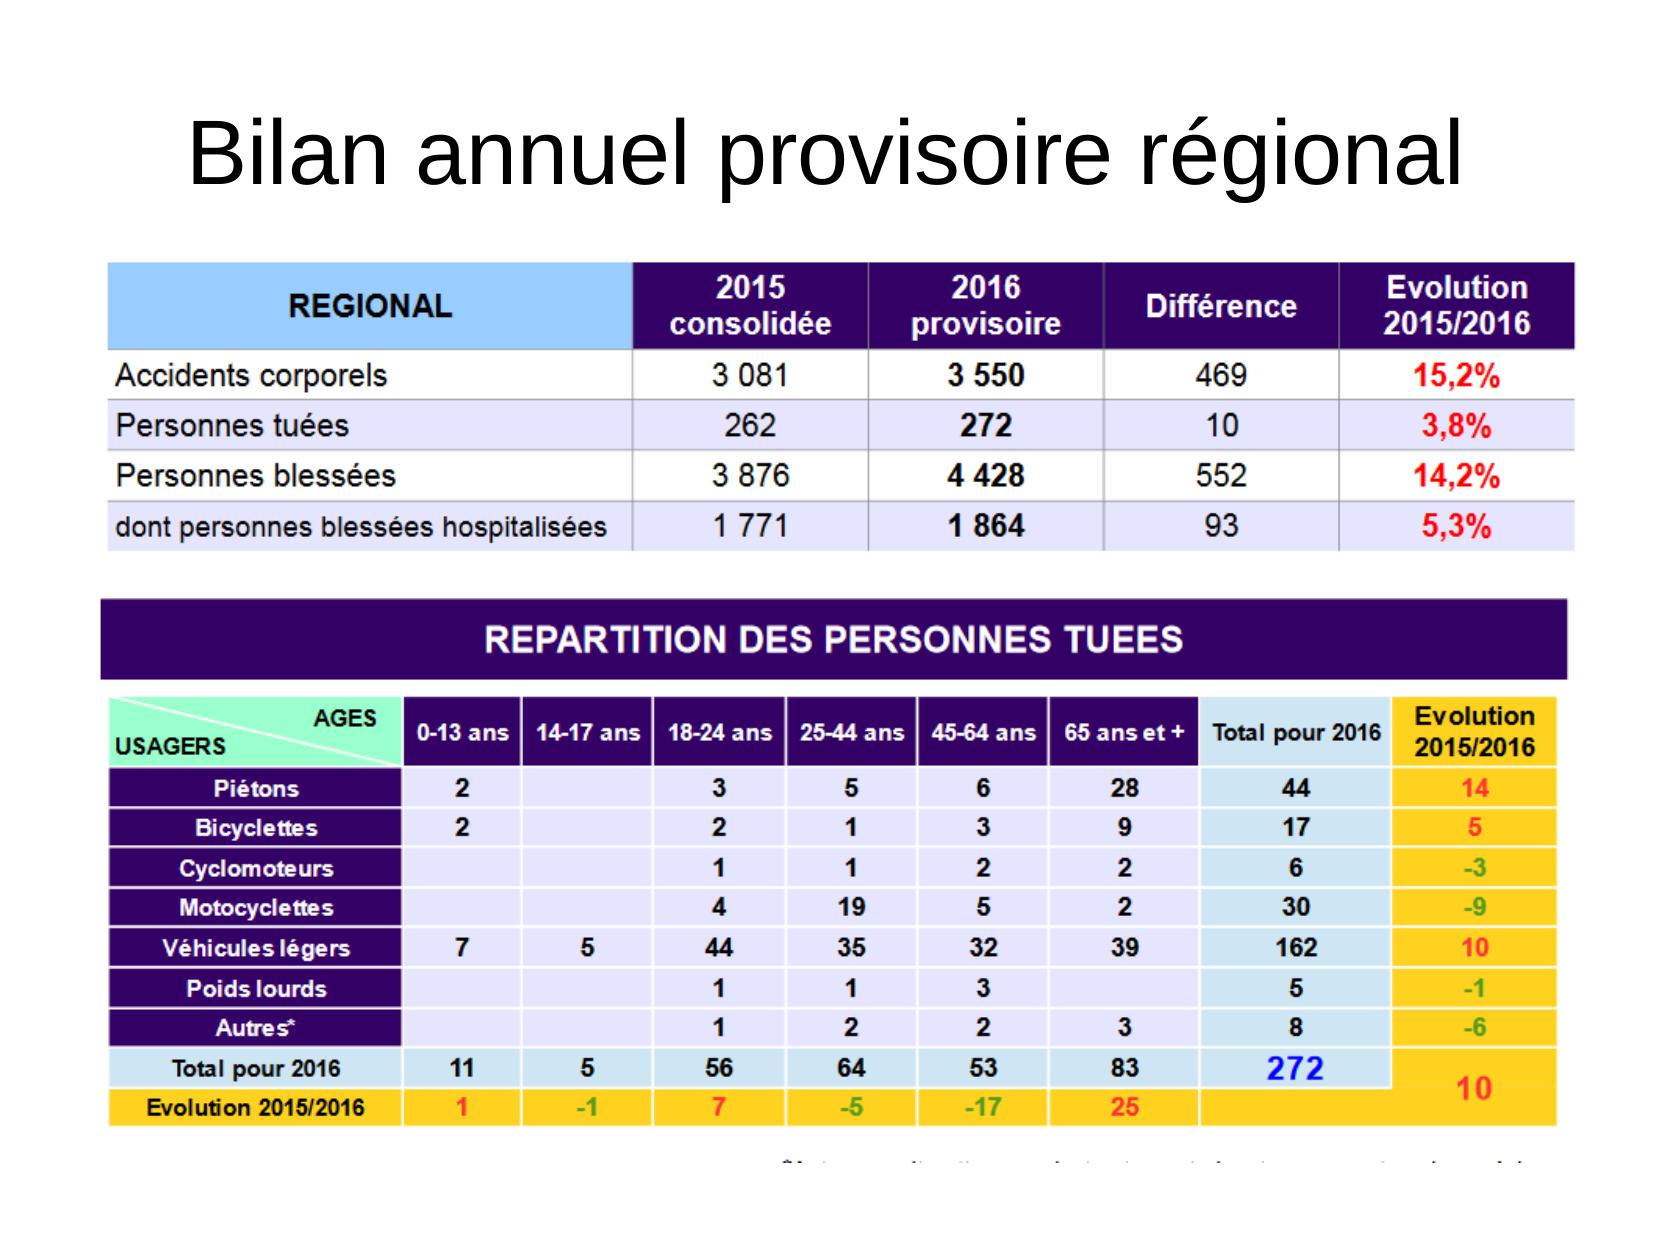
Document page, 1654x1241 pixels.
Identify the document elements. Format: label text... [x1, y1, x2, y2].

title Bilan annuel provisoire régional [82, 49, 1571, 257]
picture [90, 236, 1595, 1163]
